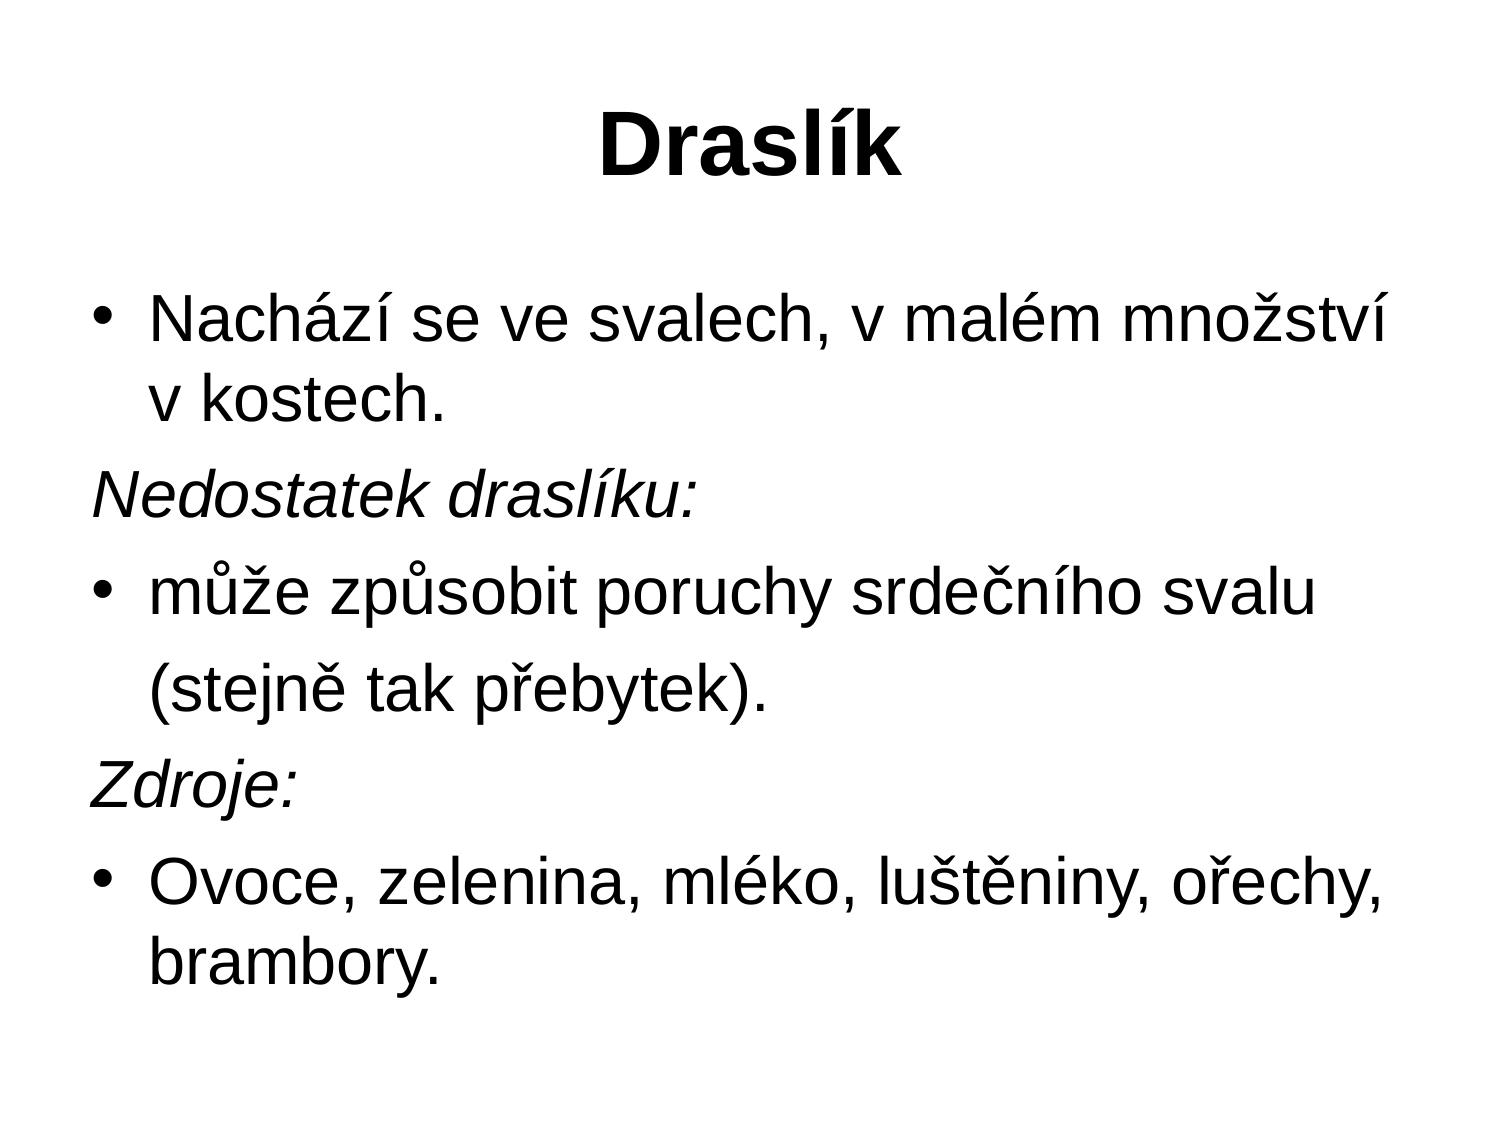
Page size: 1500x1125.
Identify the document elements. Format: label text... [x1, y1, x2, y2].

list Nachází se ve svalech, v malém množství v kostech. Nedostatek draslíku: může způsobit poruchy srdečního svalu (stejně tak přebytek). Zdroje: Ovoce, zelenina, mléko, luštěniny, ořechy, brambory. [76, 267, 1427, 1010]
title Draslík [75, 45, 1426, 233]
